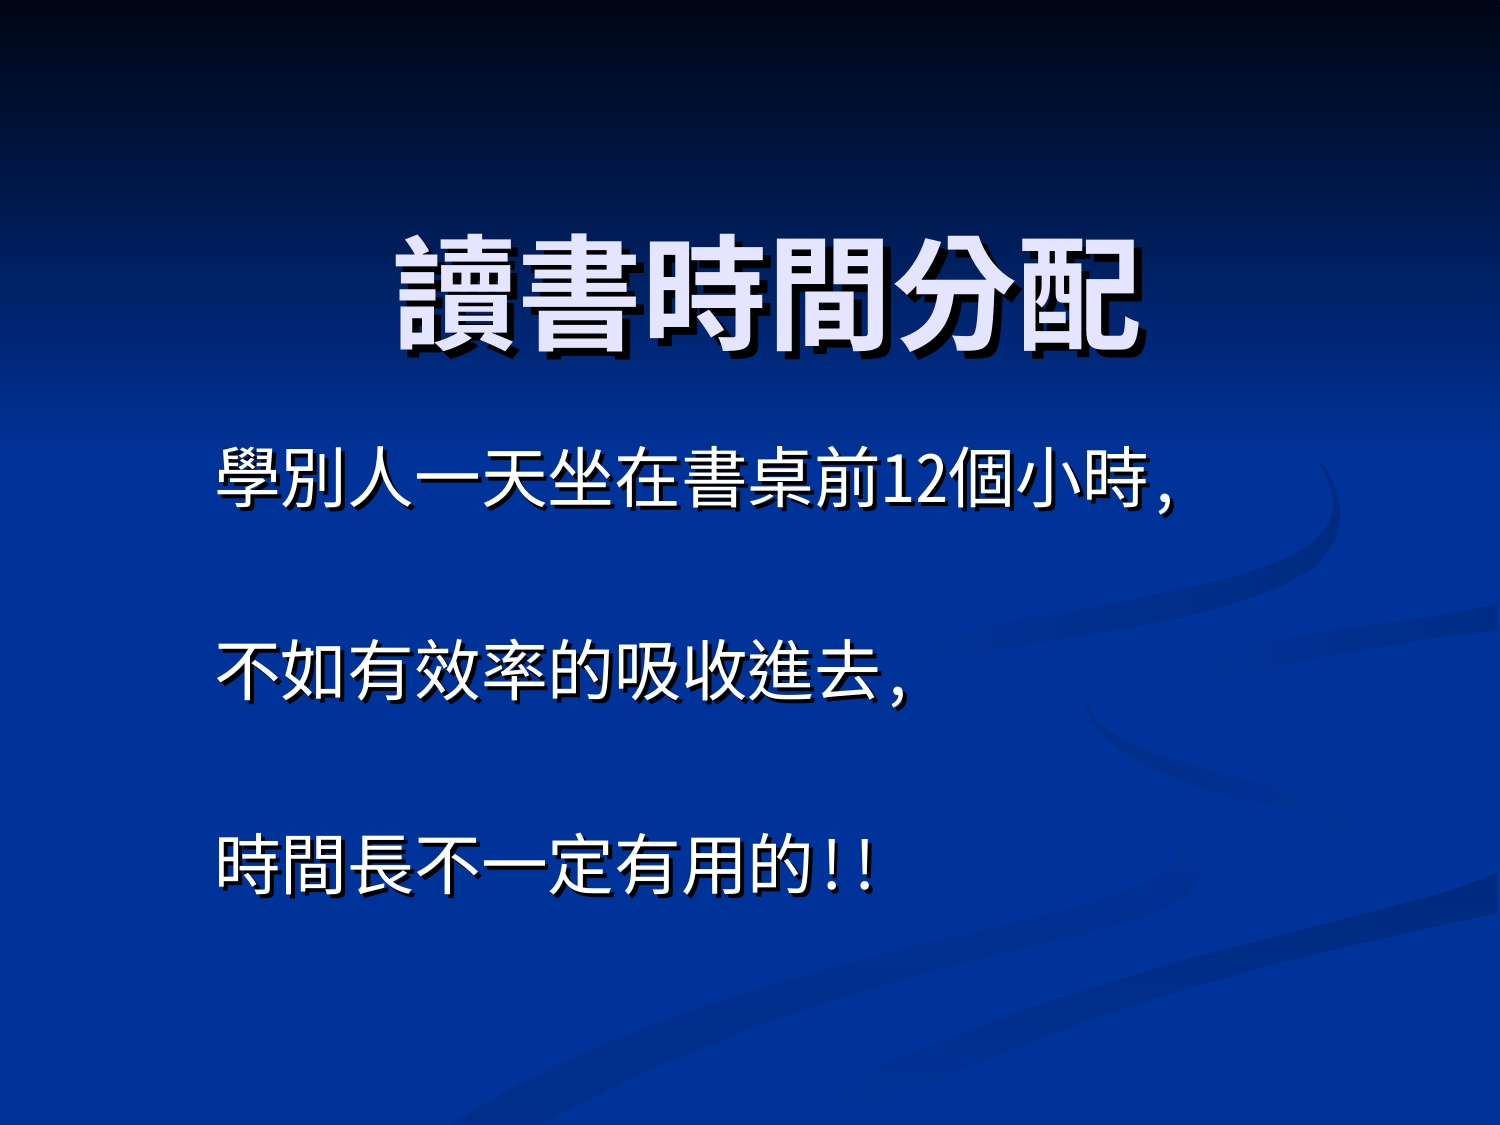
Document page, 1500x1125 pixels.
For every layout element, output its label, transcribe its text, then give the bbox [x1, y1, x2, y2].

text_box 讀書時間分配 [336, 196, 1199, 386]
text_box 學別人一天坐在書桌前12個小時, 不如有效率的吸收進去, 時間長不一定有用的!! [206, 420, 1260, 1024]
